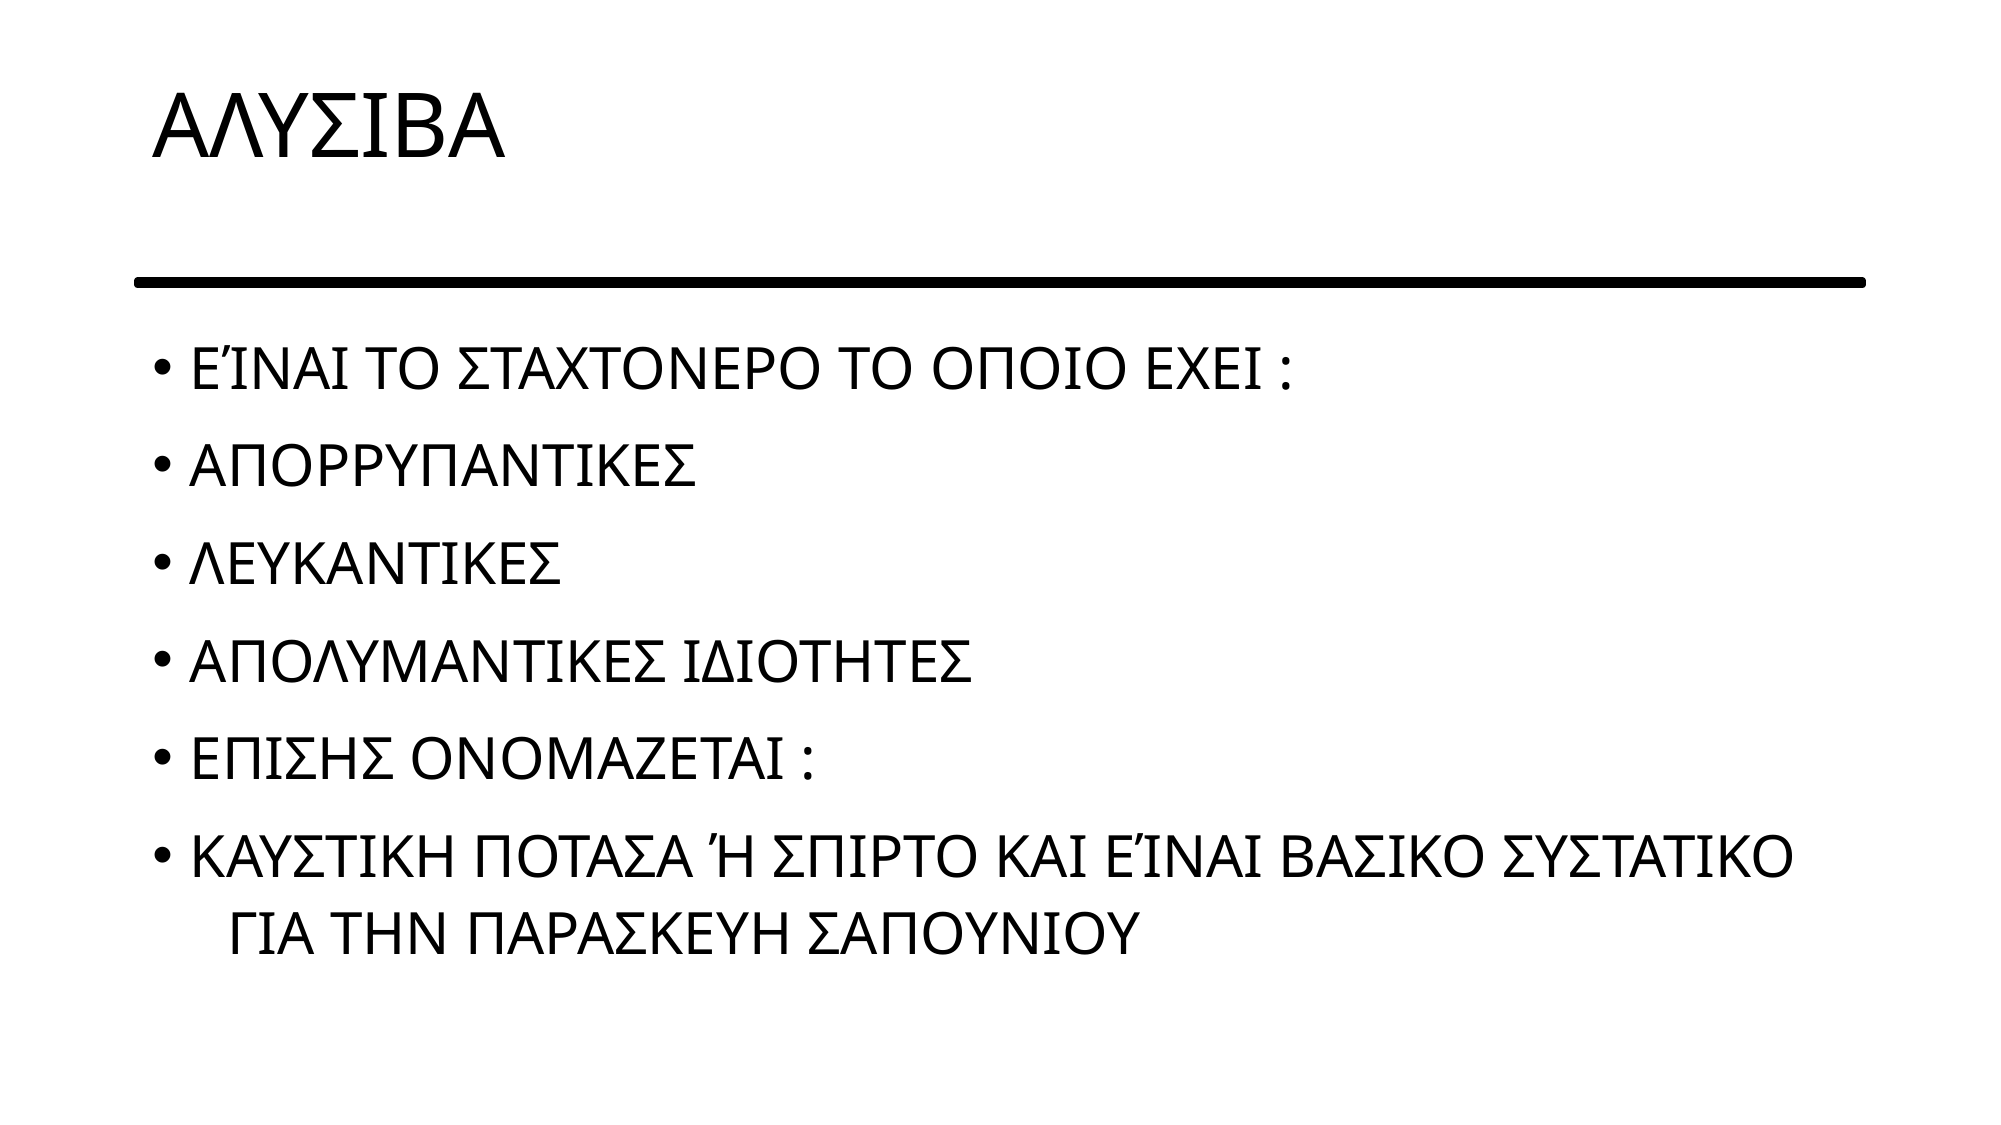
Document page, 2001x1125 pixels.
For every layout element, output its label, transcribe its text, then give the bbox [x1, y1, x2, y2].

title ΑΛΥΣΙΒΑ [137, 59, 602, 184]
list ΕΊΝΑΙ ΤΟ ΣΤΑΧΤΟΝΕΡΟ ΤΟ ΟΠΟΙΟ ΕΧΕΙ : ΑΠΟΡΡΥΠΑΝΤΙΚΕΣ ΛΕΥΚΑΝΤΙΚΕΣ ΑΠΟΛΥΜΑΝΤΙΚΕΣ ΙΔΙΟΤΗΤΕΣ ΕΠΙΣΗΣ ΟΝΟΜΑΖΕΤΑΙ : ΚΑΥΣΤΙΚΗ ΠΟΤΑΣΑ Ή ΣΠΙΡΤΟ ΚΑΙ ΕΊΝΑΙ ΒΑΣΙΚΟ ΣΥΣΤΑΤΙΚΟ ΓΙΑ ΤΗΝ ΠΑΡΑΣΚΕΥΗ ΣΑΠΟΥΝΙΟΥ [137, 316, 1863, 1014]
